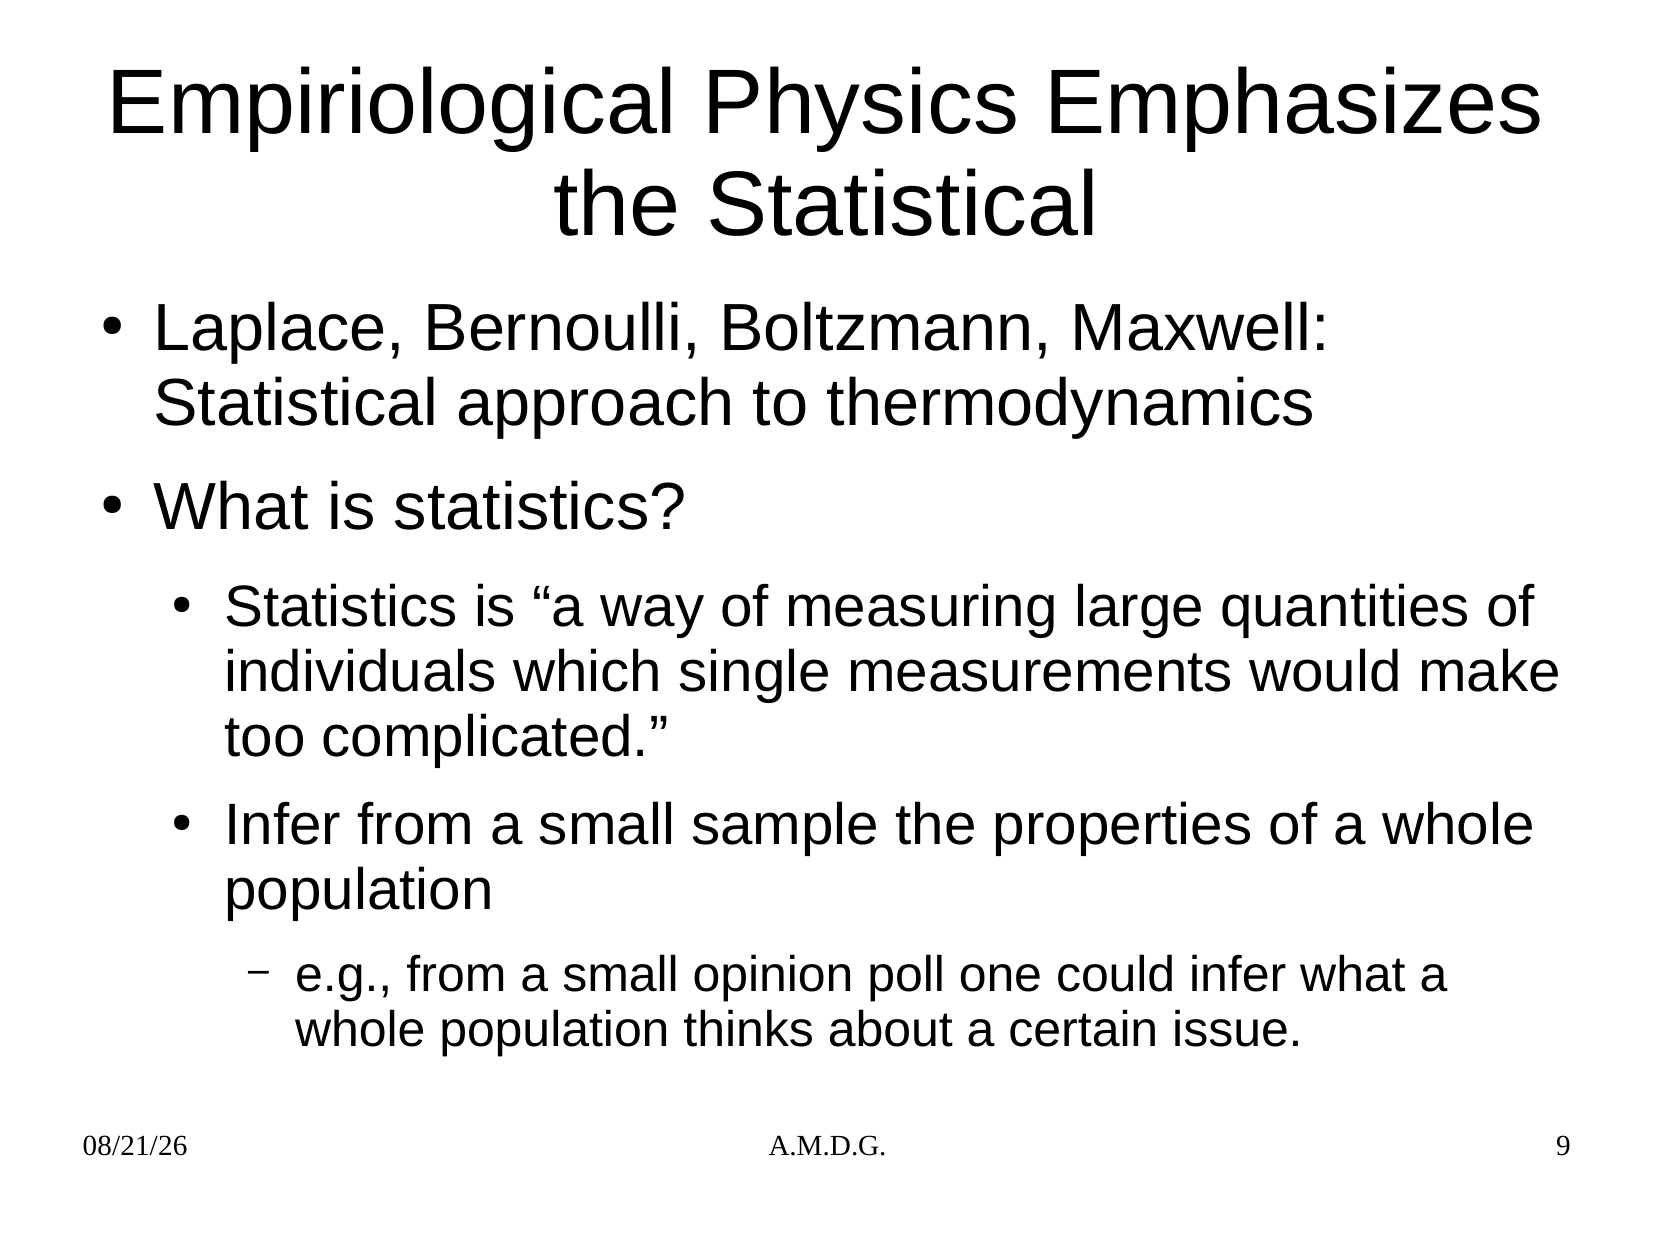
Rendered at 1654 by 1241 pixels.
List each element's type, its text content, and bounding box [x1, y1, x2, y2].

list Laplace, Bernoulli, Boltzmann, Maxwell: Statistical approach to thermodynamics What is statistics? Statistics is “a way of measuring large quantities of individuals which single measurements would make too complicated.” Infer from a small sample the properties of a whole population e.g., from a small opinion poll one could infer what a whole population thinks about a certain issue. [82, 290, 1571, 1109]
title Empiriological Physics Emphasizes the Statistical [82, 49, 1571, 257]
